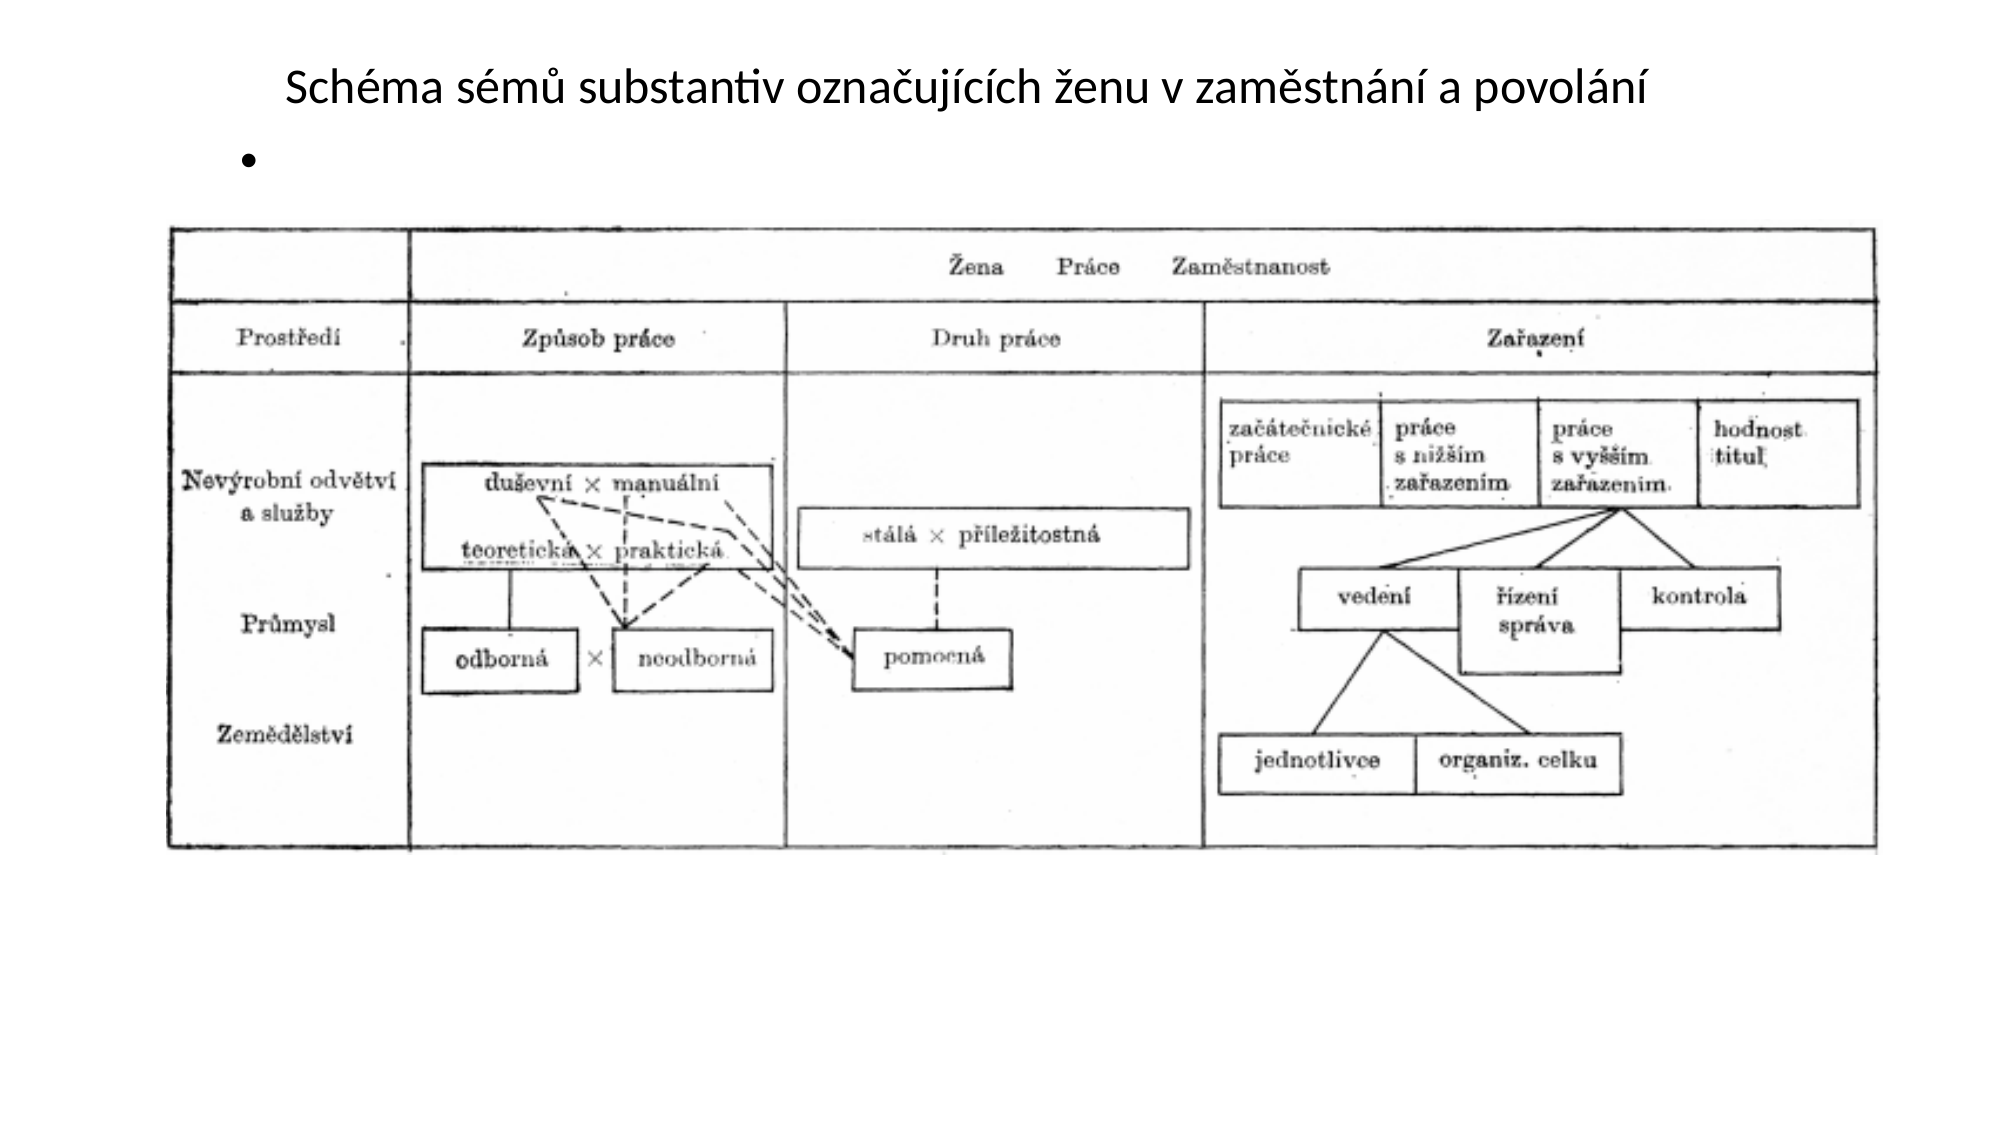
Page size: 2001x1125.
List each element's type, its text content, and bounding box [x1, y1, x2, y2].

text_box [210]Schéma sémů substantiv označujících ženu v zaměstnání a povolání [10, 0, 733, 266]
picture [166, 219, 1883, 855]
list Schéma sémů substantiv označujících ženu v zaměstnání a povolání [733, 62, 1775, 121]
